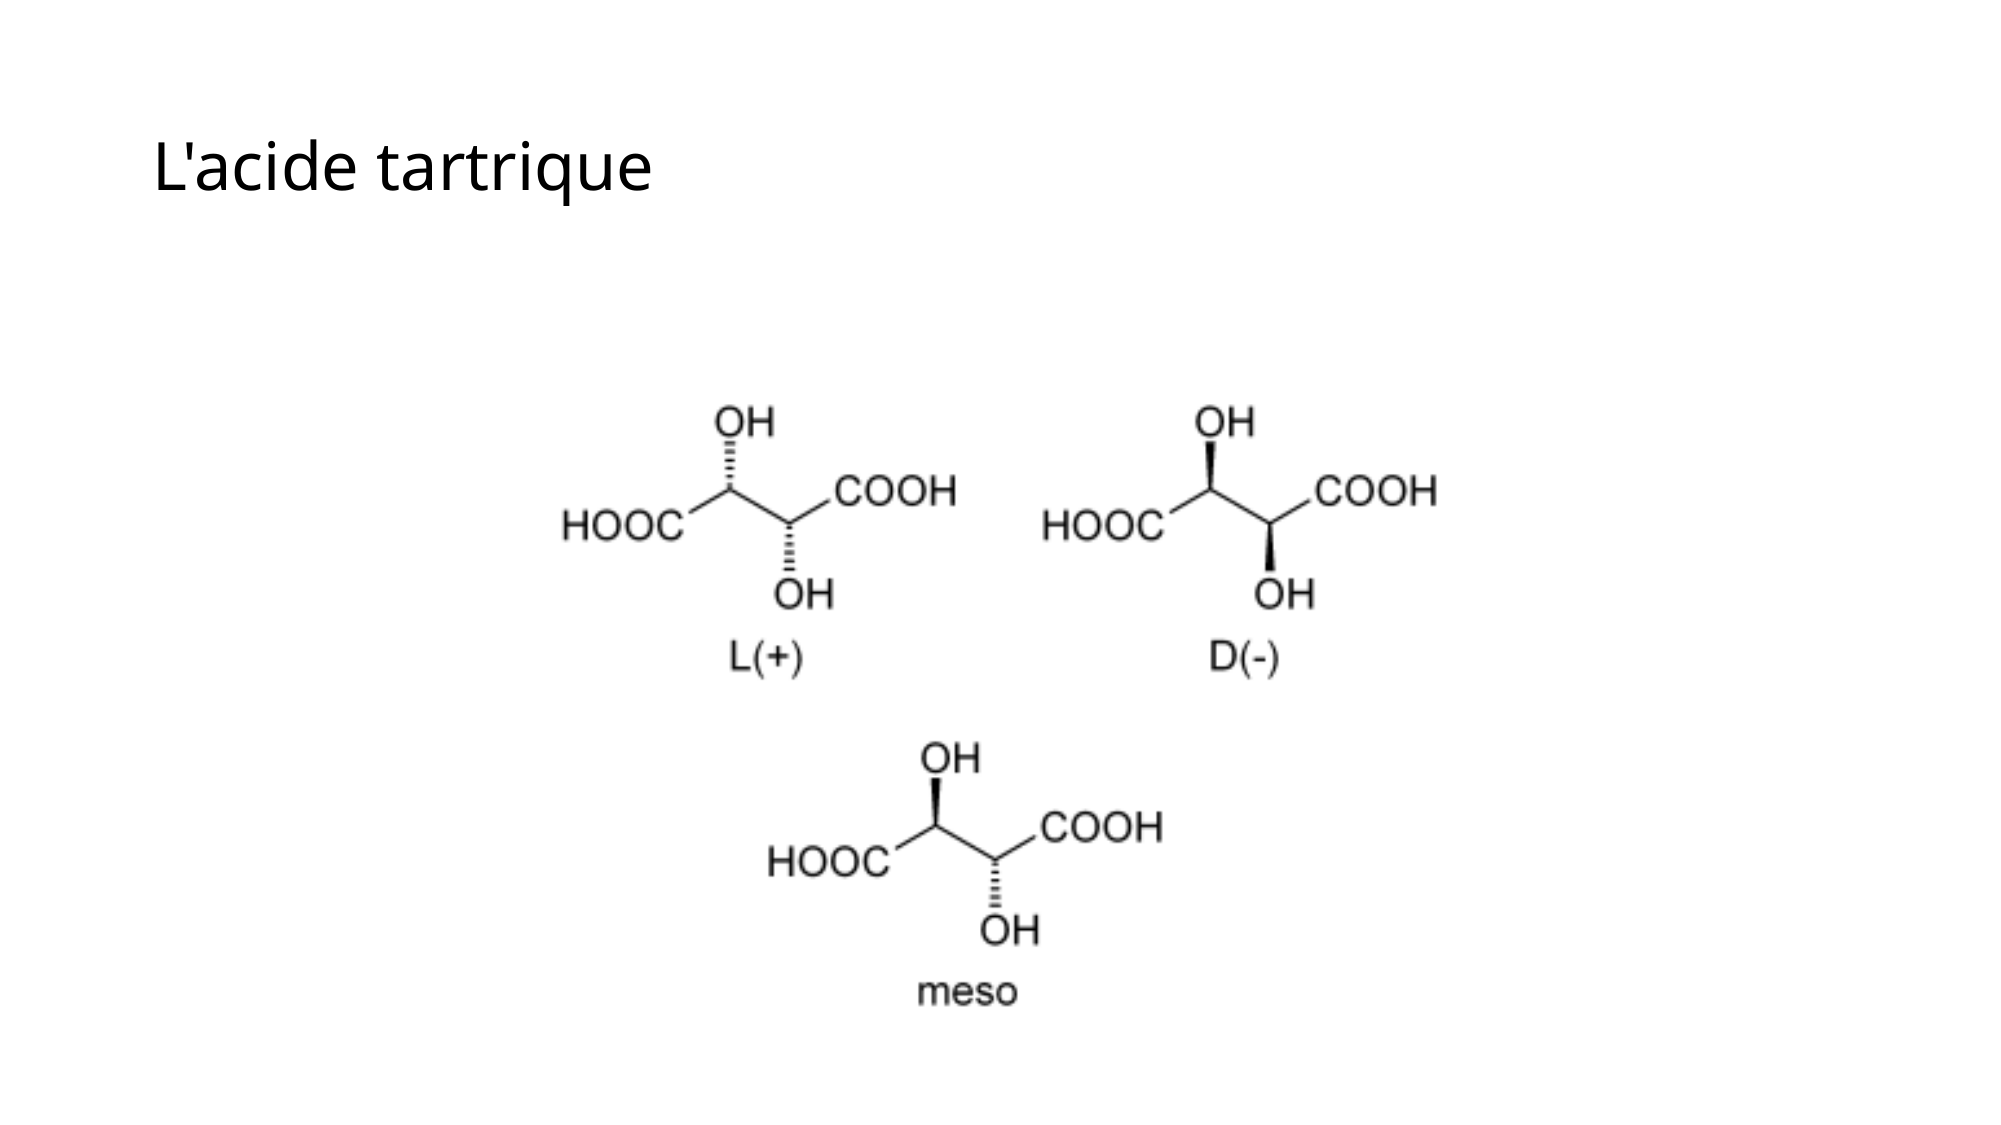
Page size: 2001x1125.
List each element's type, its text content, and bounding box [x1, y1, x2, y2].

picture [560, 403, 1442, 1017]
title L'acide tartrique [137, 59, 1863, 278]
